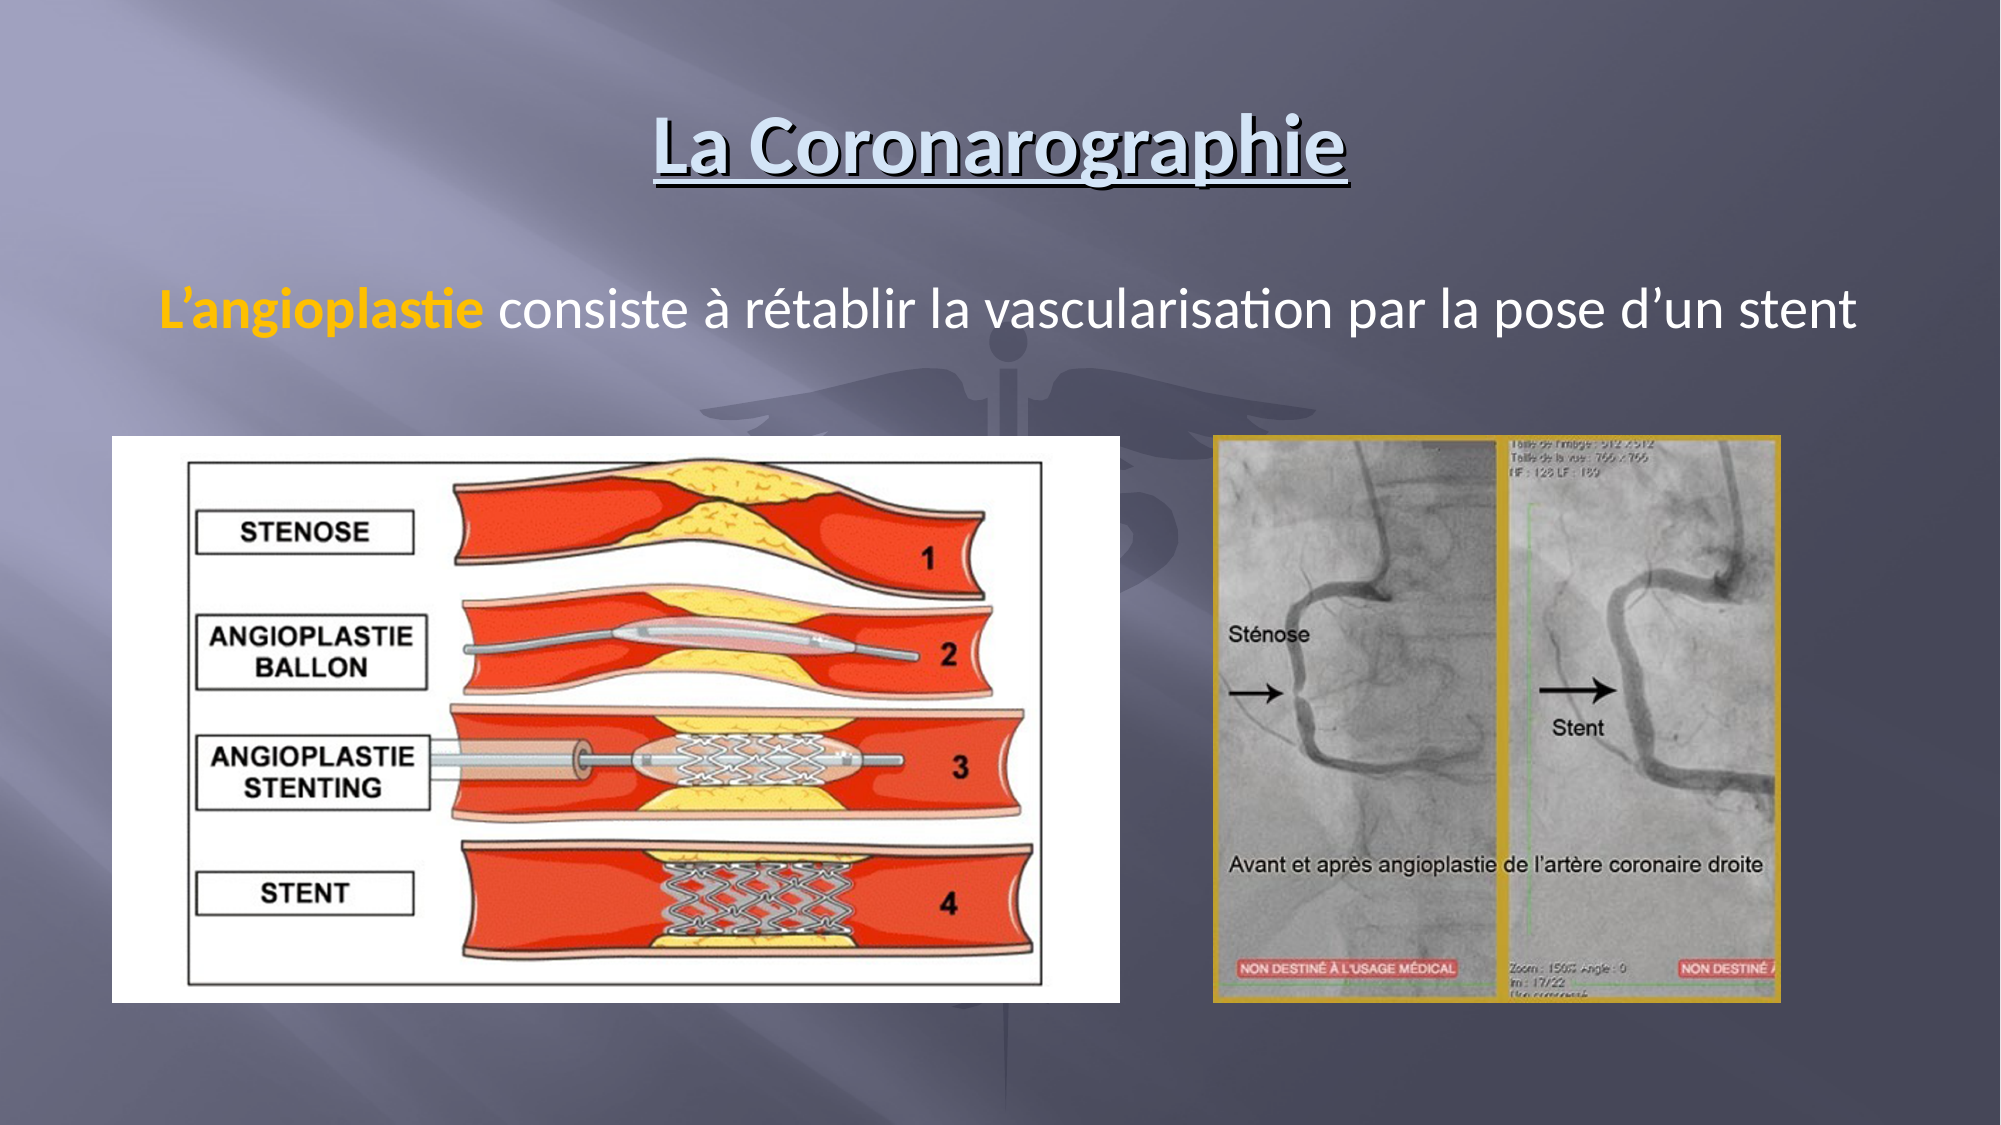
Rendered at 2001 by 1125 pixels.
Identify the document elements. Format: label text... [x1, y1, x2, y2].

title La Coronarographie [99, 45, 1900, 233]
picture [112, 436, 1120, 1003]
picture [1213, 435, 1781, 1003]
list L’angioplastie consiste à rétablir la vascularisation par la pose d’un stent [99, 262, 1900, 1036]
